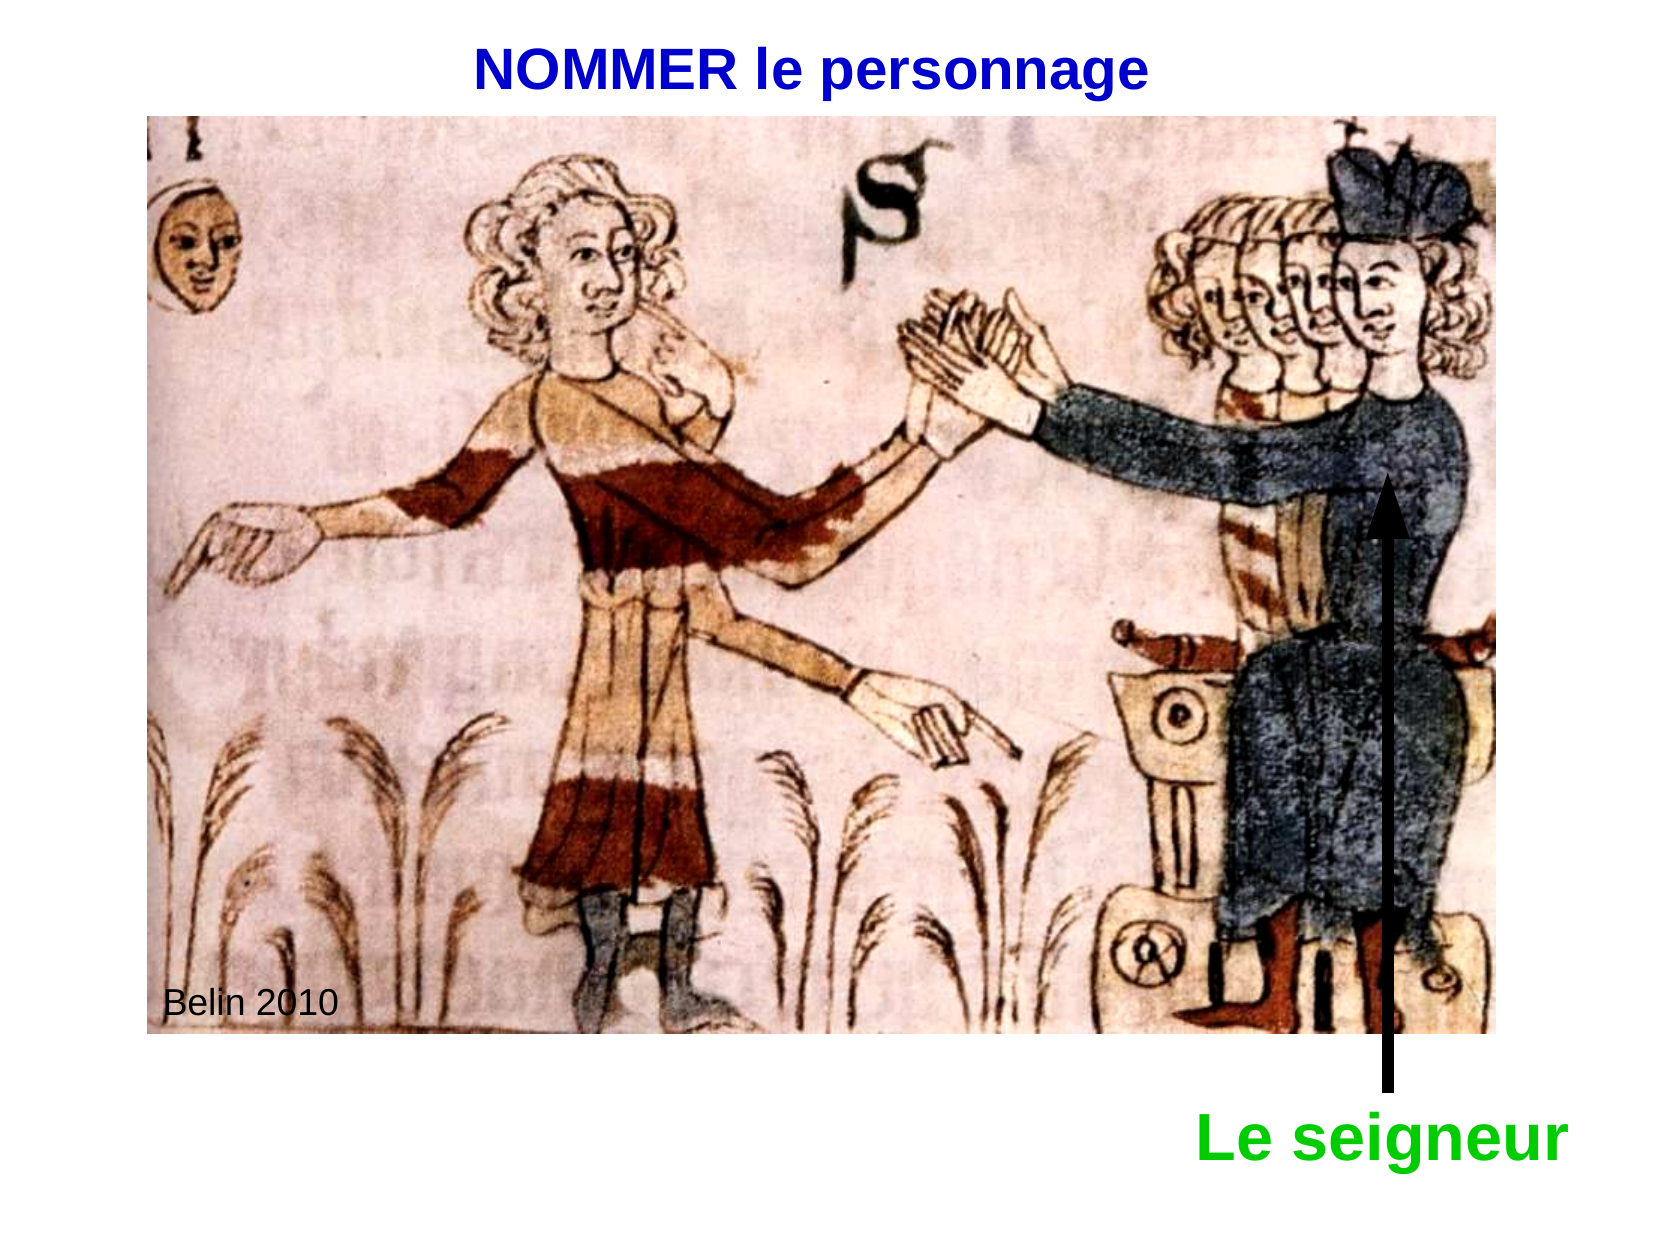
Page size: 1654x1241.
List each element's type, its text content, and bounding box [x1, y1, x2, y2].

text_box NOMMER le personnage [29, 29, 1595, 111]
text_box L'hommage et la remise du fief, Manuscrit du début du XIVème siècle, Heidelberg. [59, 1122, 1654, 1211]
picture [147, 116, 1496, 1034]
text_box Le seigneur [1181, 1092, 1595, 1183]
text_box Belin 2010 [147, 974, 414, 1032]
